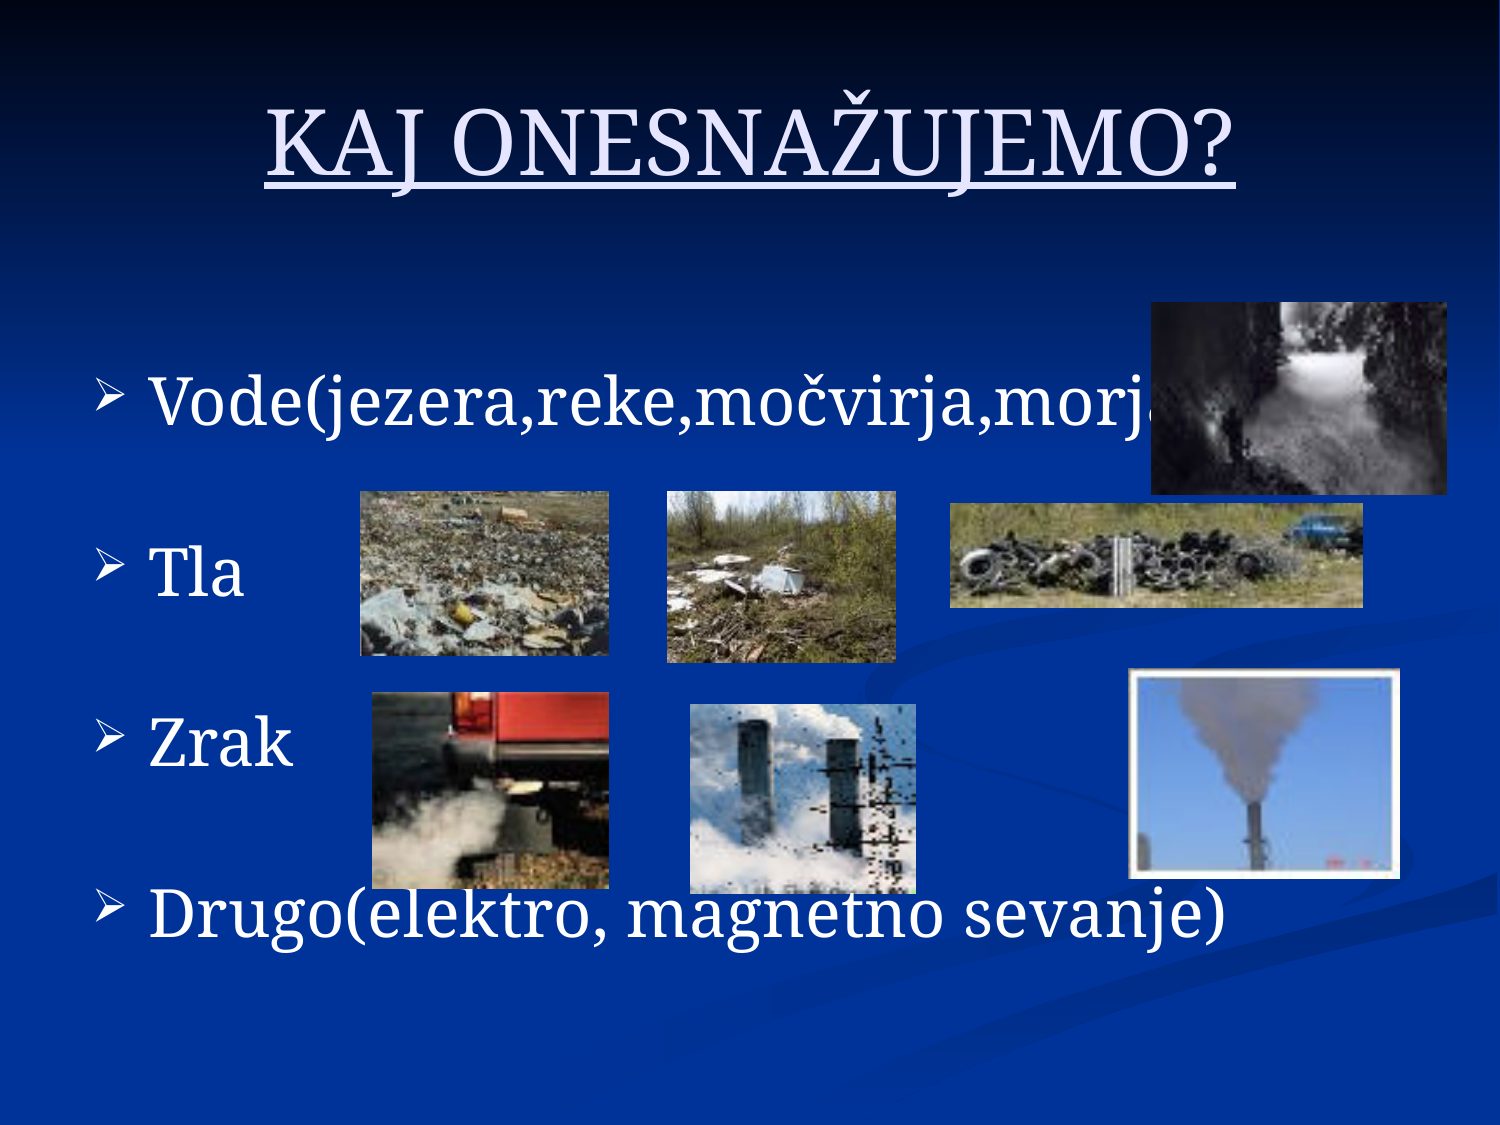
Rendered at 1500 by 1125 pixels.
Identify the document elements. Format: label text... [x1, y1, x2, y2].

picture [360, 491, 609, 656]
picture [372, 692, 609, 889]
list Vode(jezera,reke,močvirja,morja) Tla Zrak Drugo(elektro, magnetno sevanje) [76, 267, 1427, 1010]
picture [1151, 302, 1447, 495]
picture [950, 503, 1363, 608]
title KAJ ONESNAŽUJEMO? [75, 45, 1425, 233]
picture [667, 491, 896, 663]
